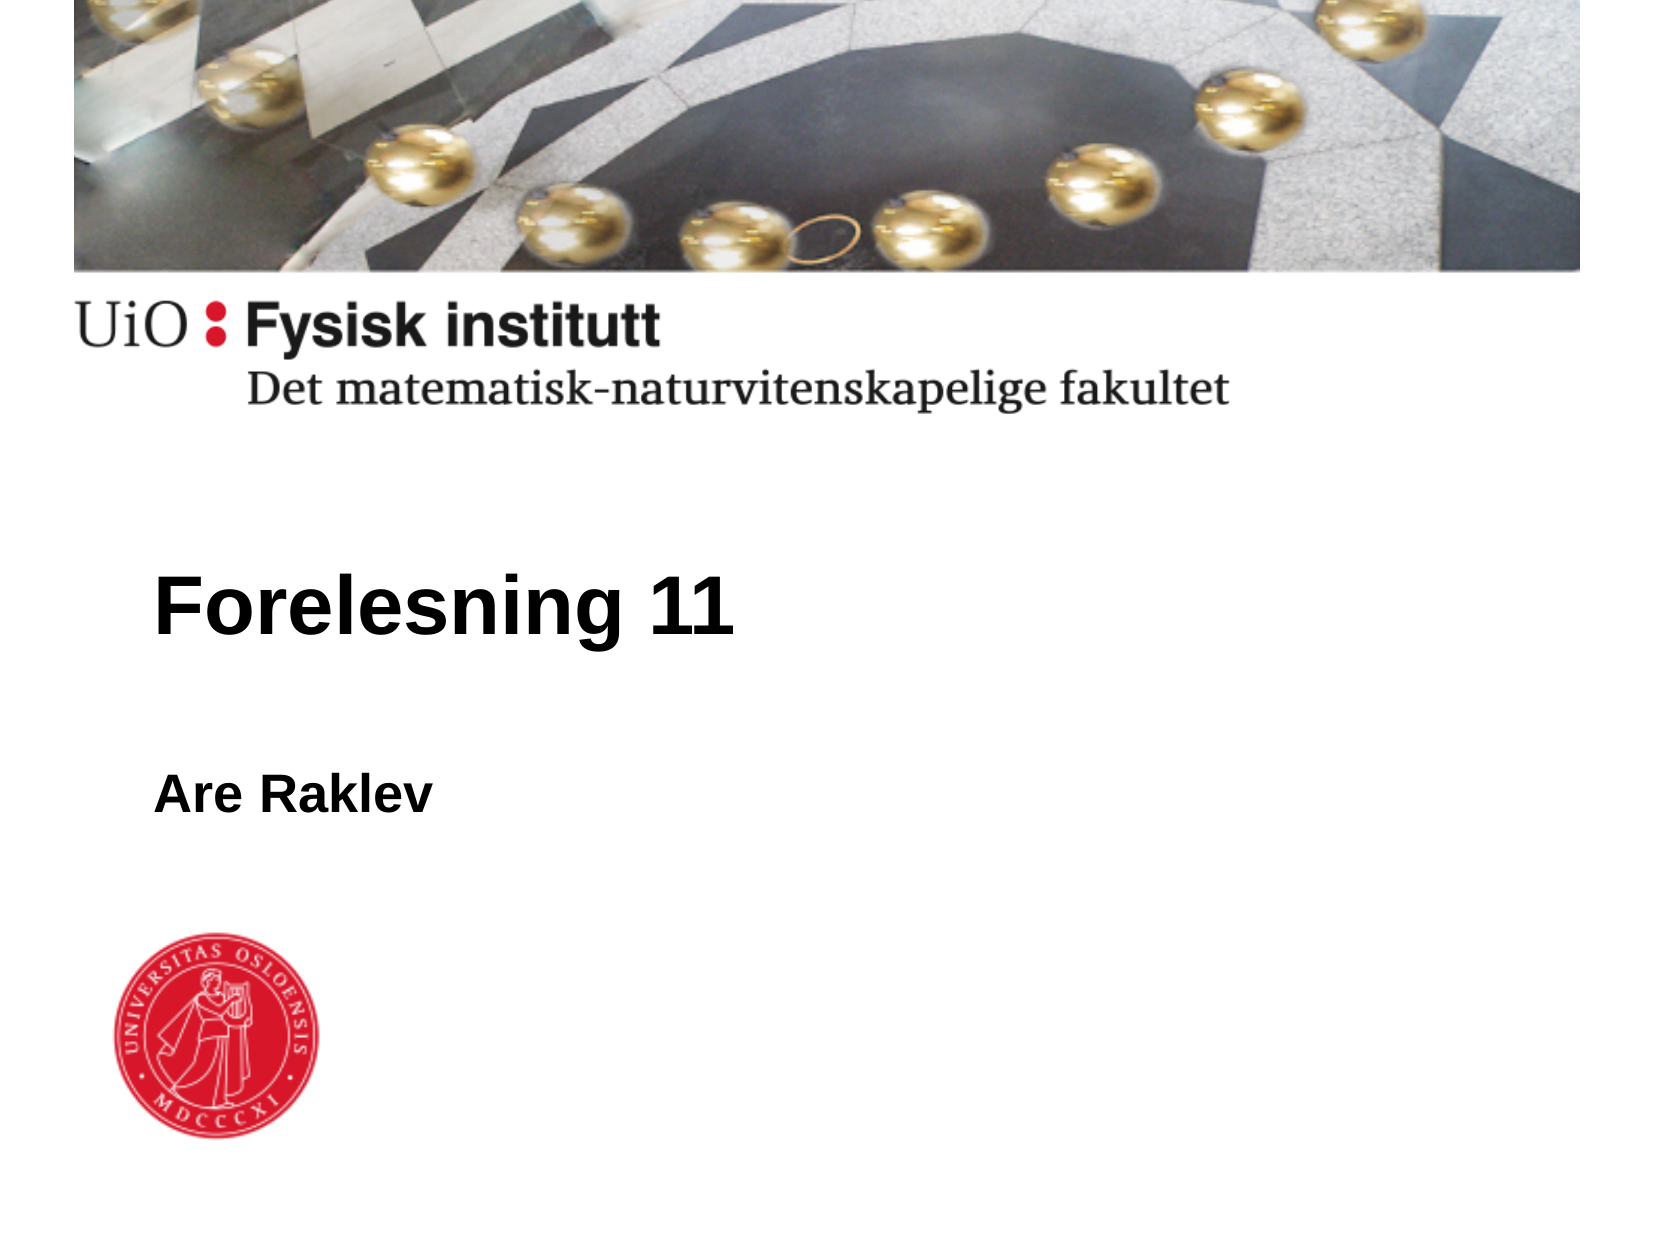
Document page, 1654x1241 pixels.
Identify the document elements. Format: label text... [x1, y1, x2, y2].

picture [72, 292, 1238, 420]
subtitle Forelesning 11 [153, 545, 1418, 666]
picture [74, 0, 1580, 280]
picture [109, 927, 326, 1147]
title Are Raklev [153, 725, 1500, 862]
